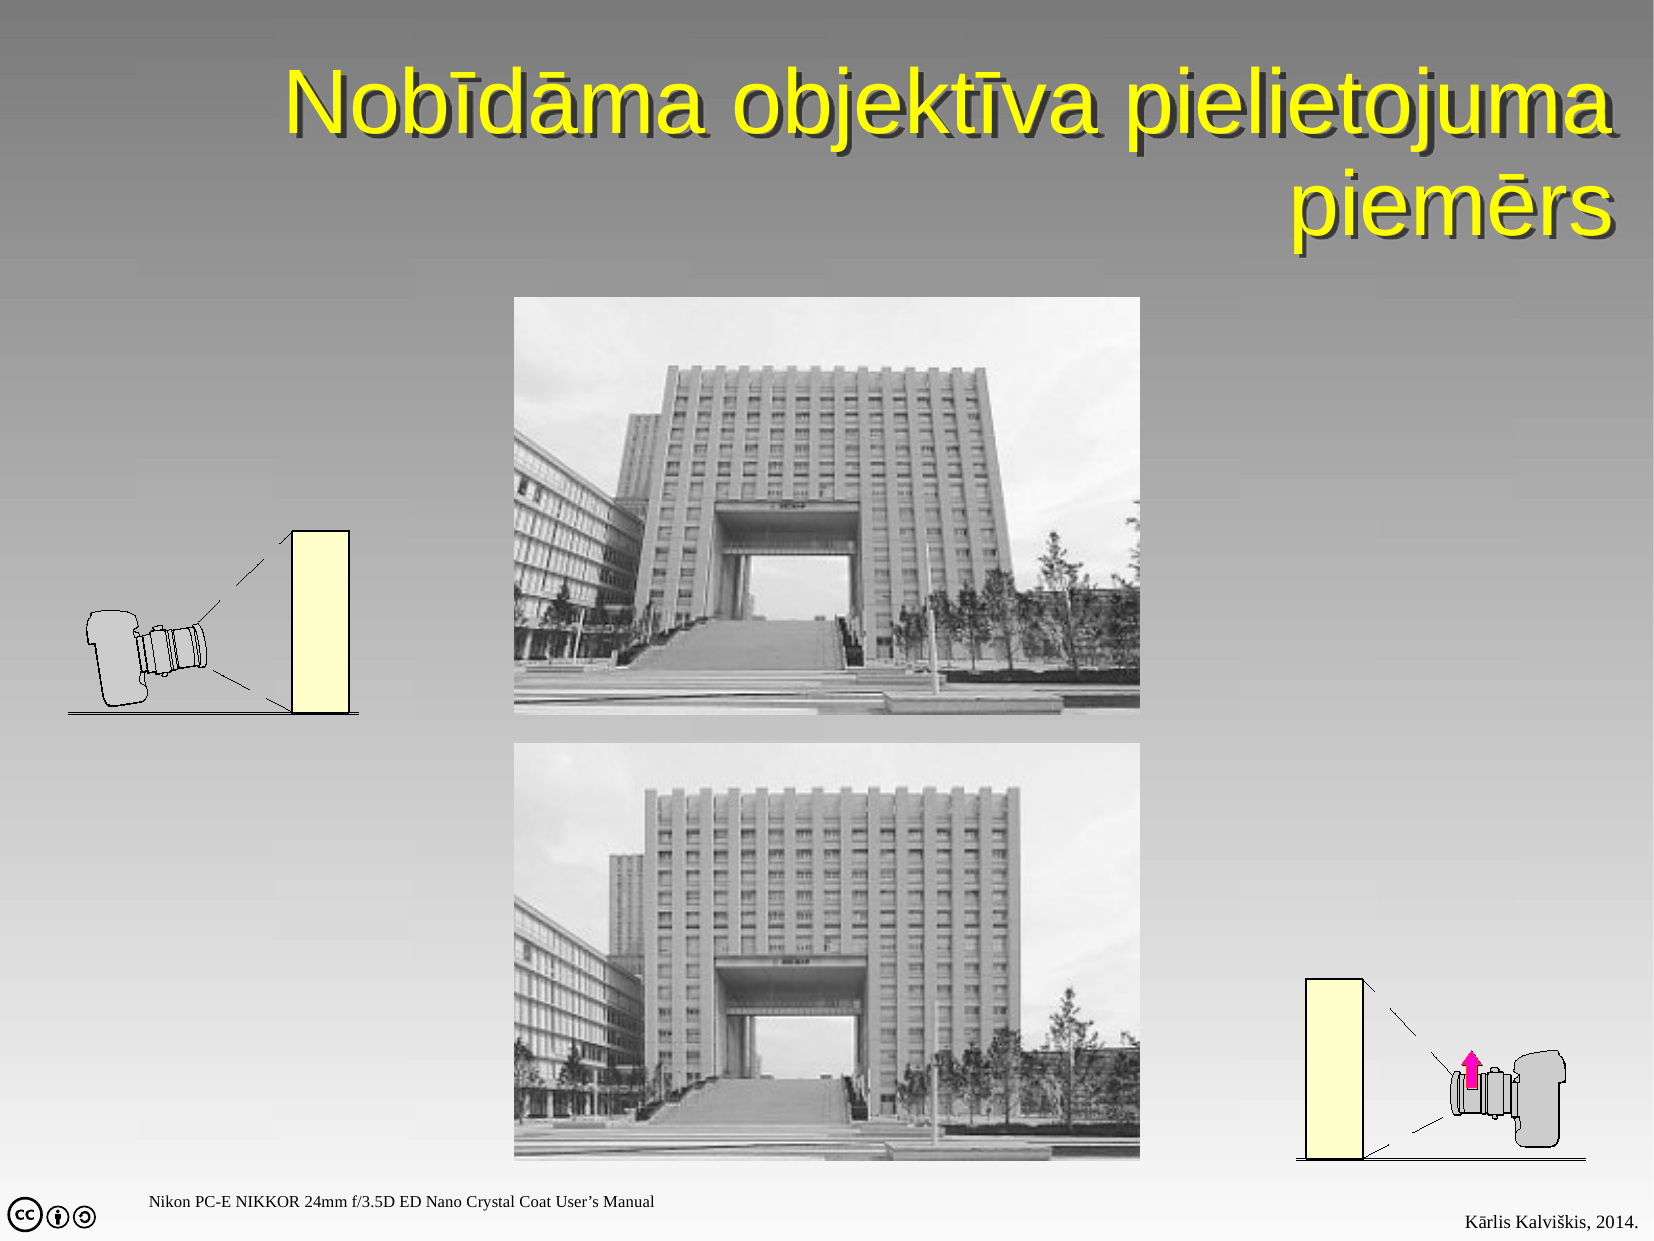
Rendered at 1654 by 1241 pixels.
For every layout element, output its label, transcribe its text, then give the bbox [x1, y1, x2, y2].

text_box [86, 610, 207, 707]
text_box [1306, 979, 1362, 1158]
title Nobīdāma objektīva pielietojuma piemērs [42, 49, 1615, 257]
text_box Nikon PC-E NIKKOR 24mm f/3.5D ED Nano Crystal Coat User’s Manual [133, 1185, 668, 1219]
text_box [293, 532, 349, 712]
text_box [1450, 1050, 1566, 1148]
picture [0, 0, 1654, 1241]
